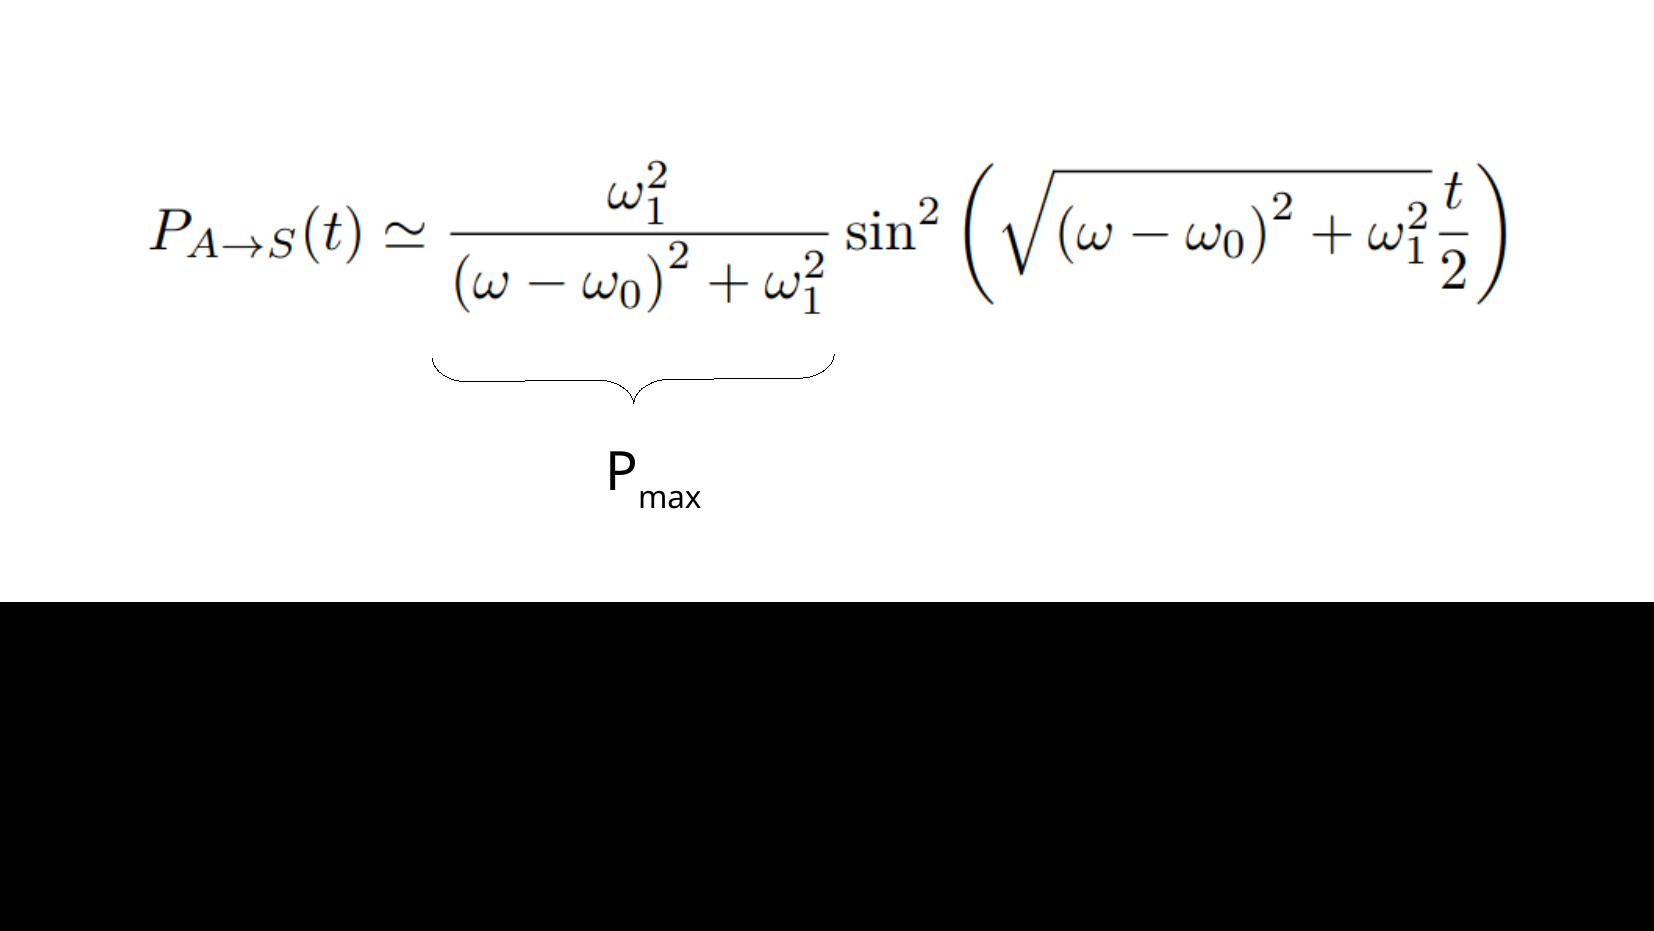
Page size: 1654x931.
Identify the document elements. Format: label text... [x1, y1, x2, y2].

text_box [0, 602, 1654, 931]
text_box Pmax [590, 425, 815, 520]
picture [123, 130, 1536, 355]
